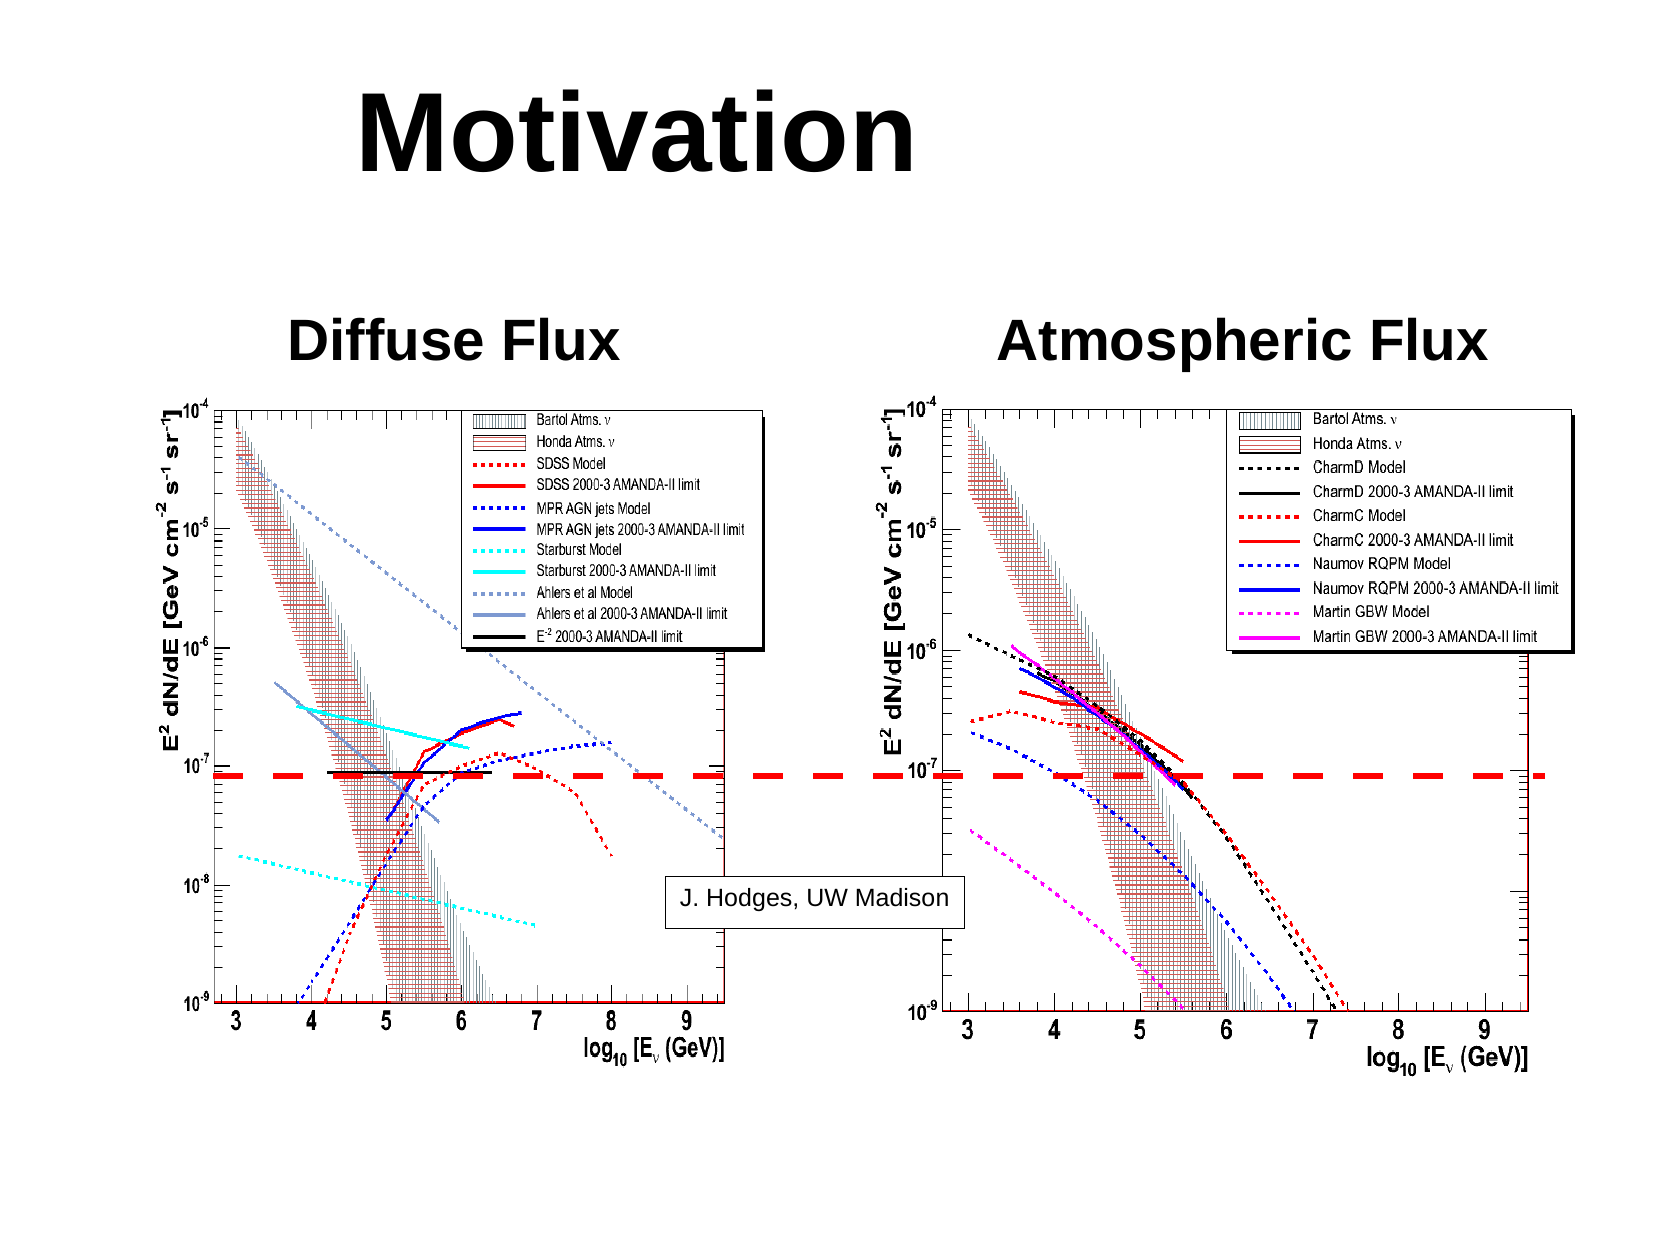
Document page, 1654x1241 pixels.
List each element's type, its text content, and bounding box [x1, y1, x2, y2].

text_box Atmospheric Flux [982, 300, 1575, 403]
text_box Motivation [341, 62, 932, 247]
picture [869, 334, 1601, 1088]
text_box J. Hodges, UW Madison [665, 876, 965, 929]
picture [150, 337, 788, 1078]
text_box Diffuse Flux [272, 300, 638, 403]
